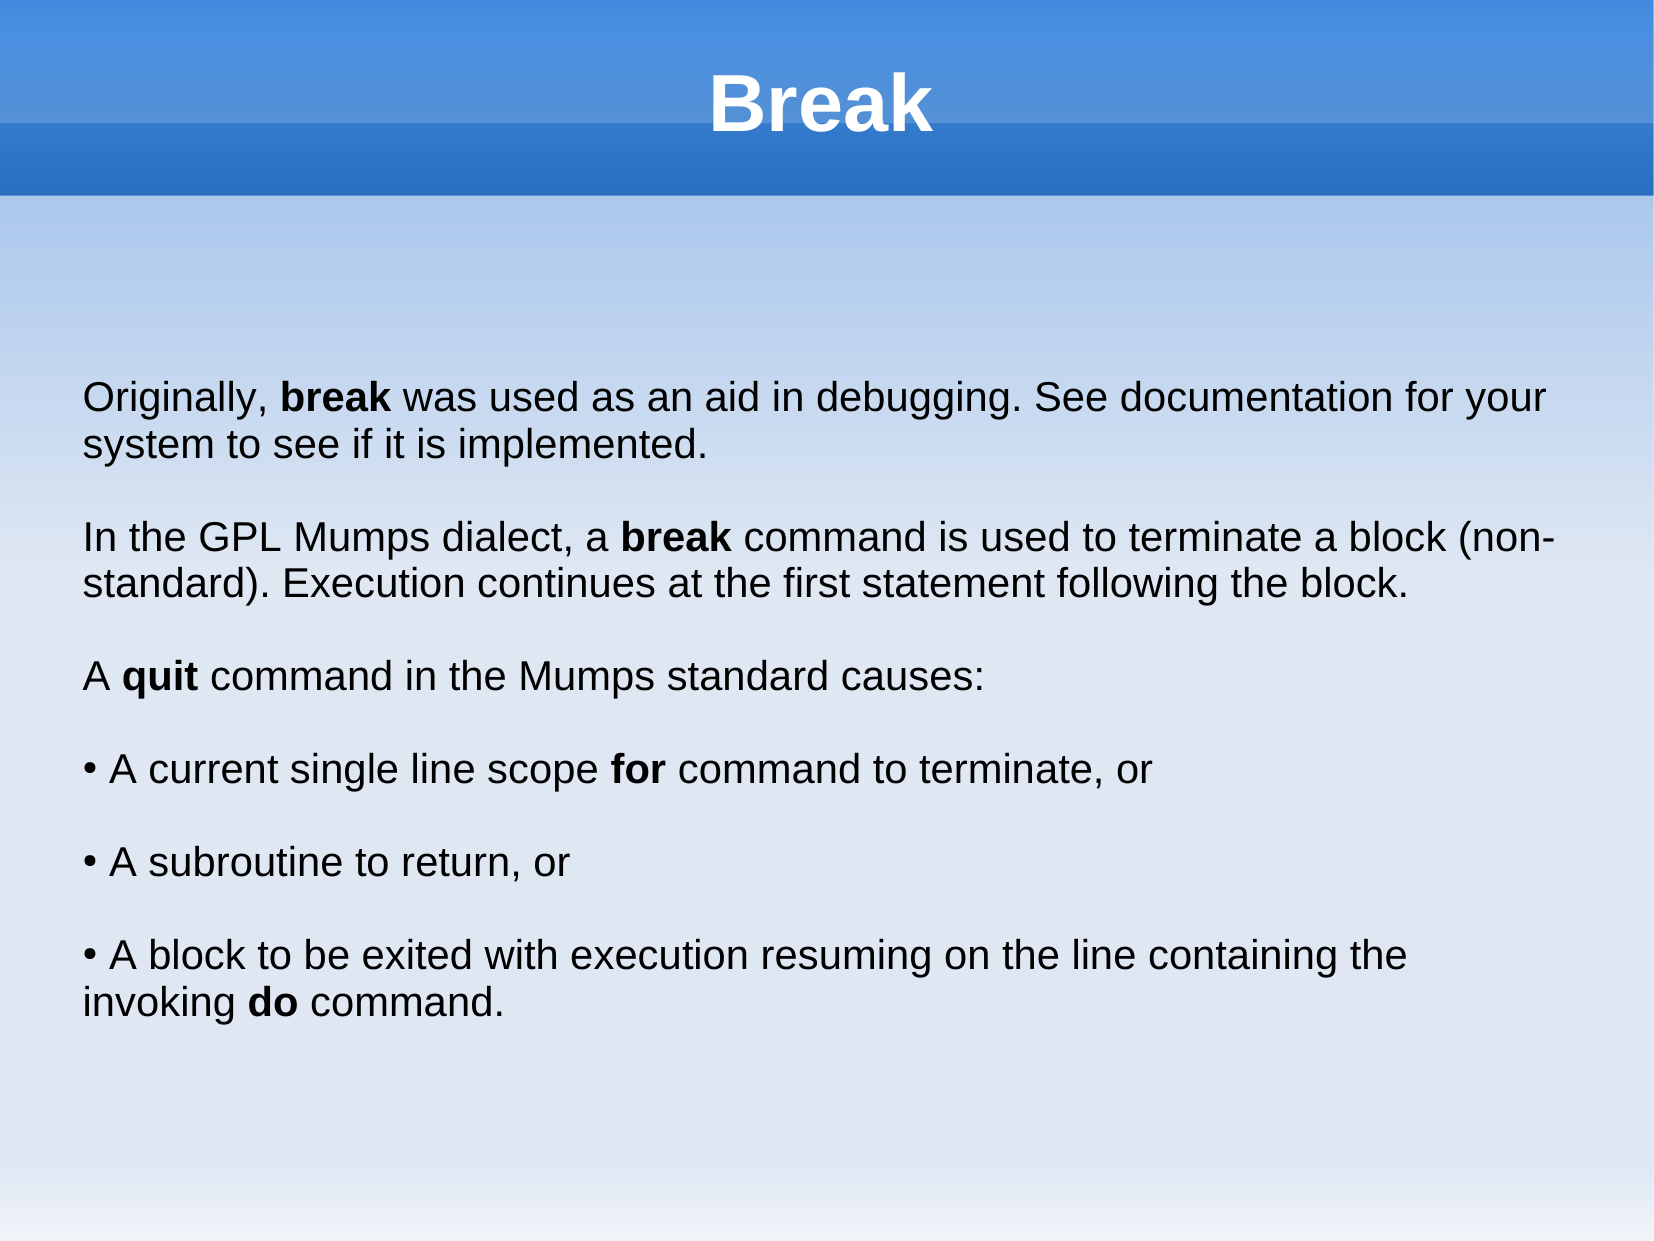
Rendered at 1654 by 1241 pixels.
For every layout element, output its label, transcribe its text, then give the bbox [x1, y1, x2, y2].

subtitle Originally, break was used as an aid in debugging. See documentation for your system to see if it is implemented. In the GPL Mumps dialect, a break command is used to terminate a block (non-standard). Execution continues at the first statement following the block. A quit command in the Mumps standard causes: A current single line scope for command to terminate, or A subroutine to return, or A block to be exited with execution resuming on the line containing the invoking do command. [82, 290, 1571, 1109]
title Break [76, 0, 1565, 208]
picture [0, 0, 1654, 1241]
